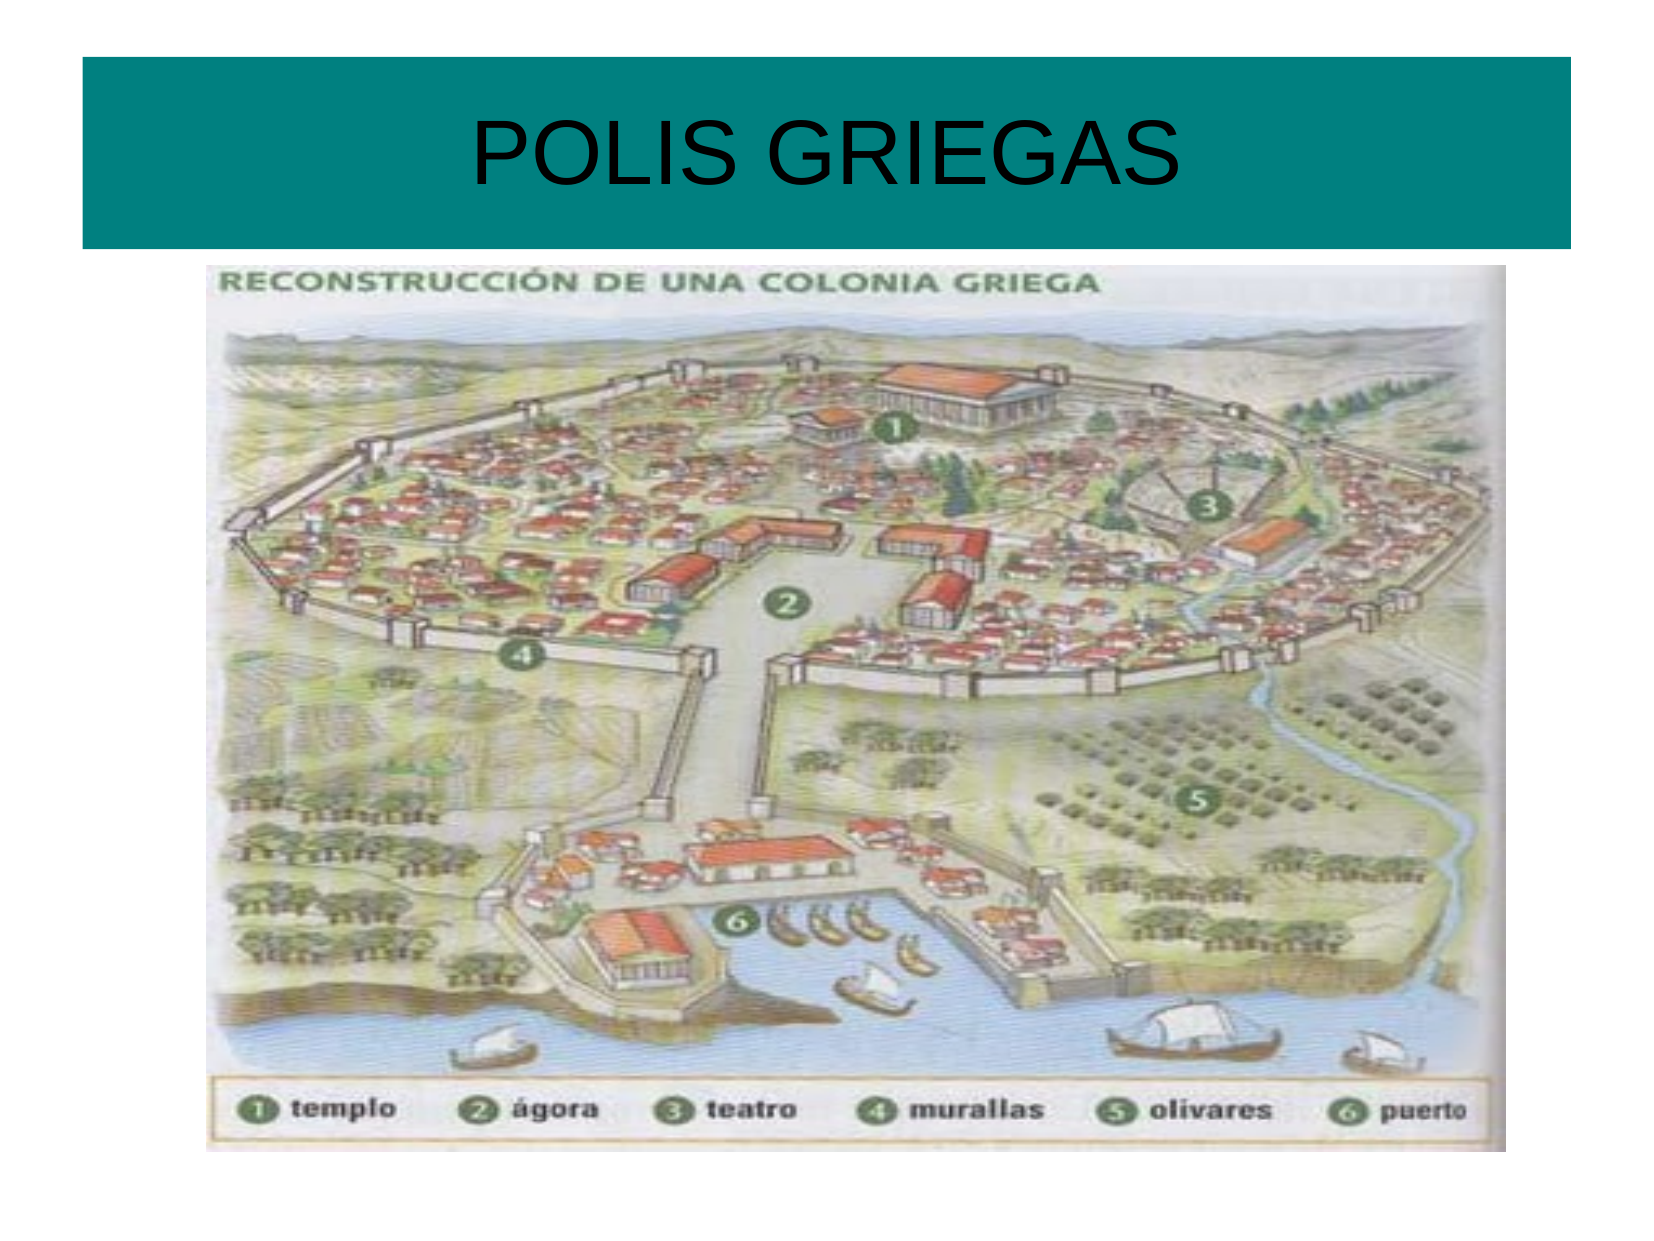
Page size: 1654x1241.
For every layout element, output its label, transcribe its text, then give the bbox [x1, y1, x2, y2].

picture [206, 265, 1506, 1152]
title POLIS GRIEGAS [82, 56, 1571, 250]
